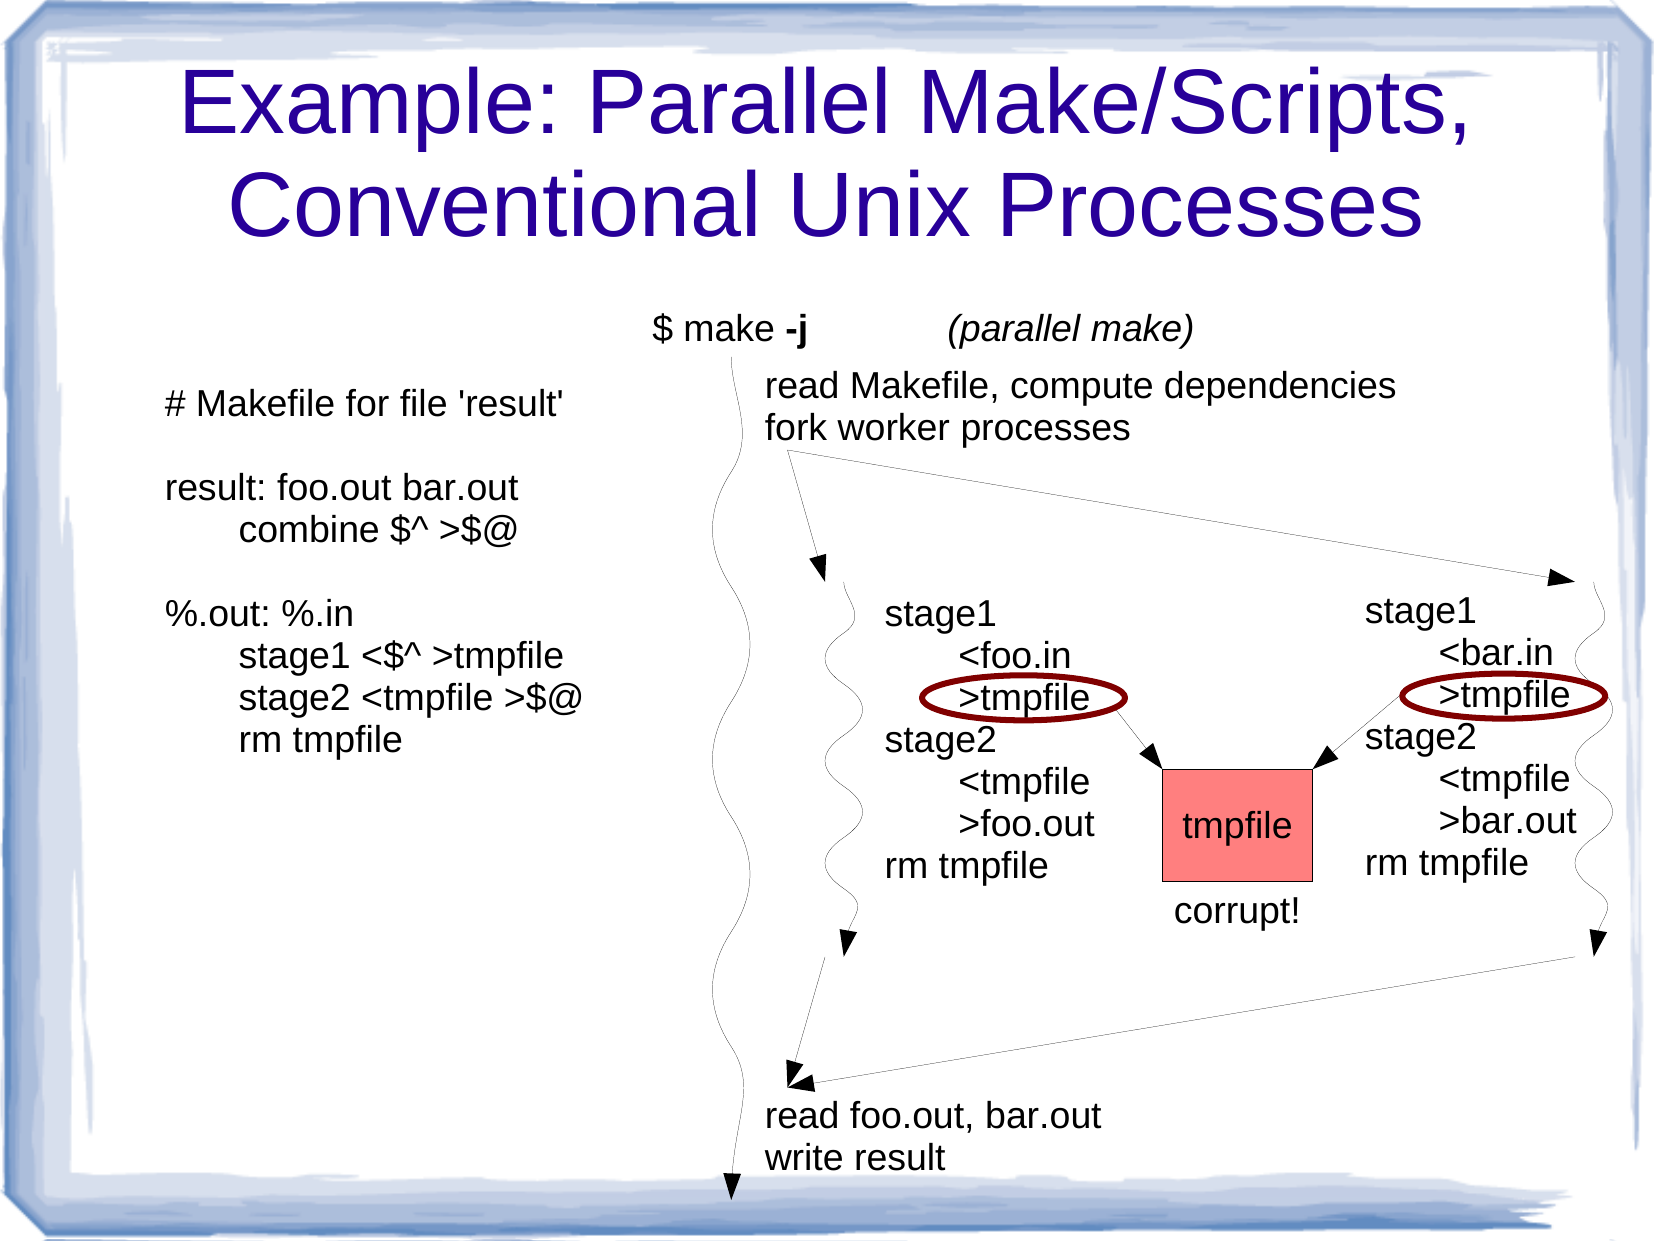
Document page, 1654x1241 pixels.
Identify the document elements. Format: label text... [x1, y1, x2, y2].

text_box stage1 <bar.in >tmpfile stage2 <tmpfile >bar.out rm tmpfile [1406, 677, 1601, 715]
text_box corrupt! [1125, 881, 1351, 939]
text_box stage1 <bar.in >tmpfile stage2 <tmpfile >bar.out rm tmpfile [1350, 581, 1606, 736]
picture [0, 0, 1654, 1241]
text_box $ make -j (parallel make) [637, 300, 1238, 357]
title Example: Parallel Make/Scripts, Conventional Unix Processes [82, 49, 1571, 257]
text_box stage1 <foo.in >tmpfile stage2 <tmpfile >foo.out rm tmpfile [869, 585, 1126, 895]
text_box stage1 <foo.in >tmpfile stage2 <tmpfile >foo.out rm tmpfile [926, 679, 1121, 717]
text_box read foo.out, bar.out write result [750, 1087, 1126, 1187]
text_box tmpfile [1162, 769, 1313, 881]
text_box stage1 <bar.in >tmpfile stage2 <tmpfile >bar.out rm tmpfile [1350, 698, 1606, 891]
text_box read Makefile, compute dependencies fork worker processes [749, 356, 1501, 456]
text_box # Makefile for file 'result' result: foo.out bar.out combine $^ >$@ %.out: %.in stage1 <$^ >tmpfile stage2 <tmpfile >$@ rm tmpfile [150, 375, 676, 810]
